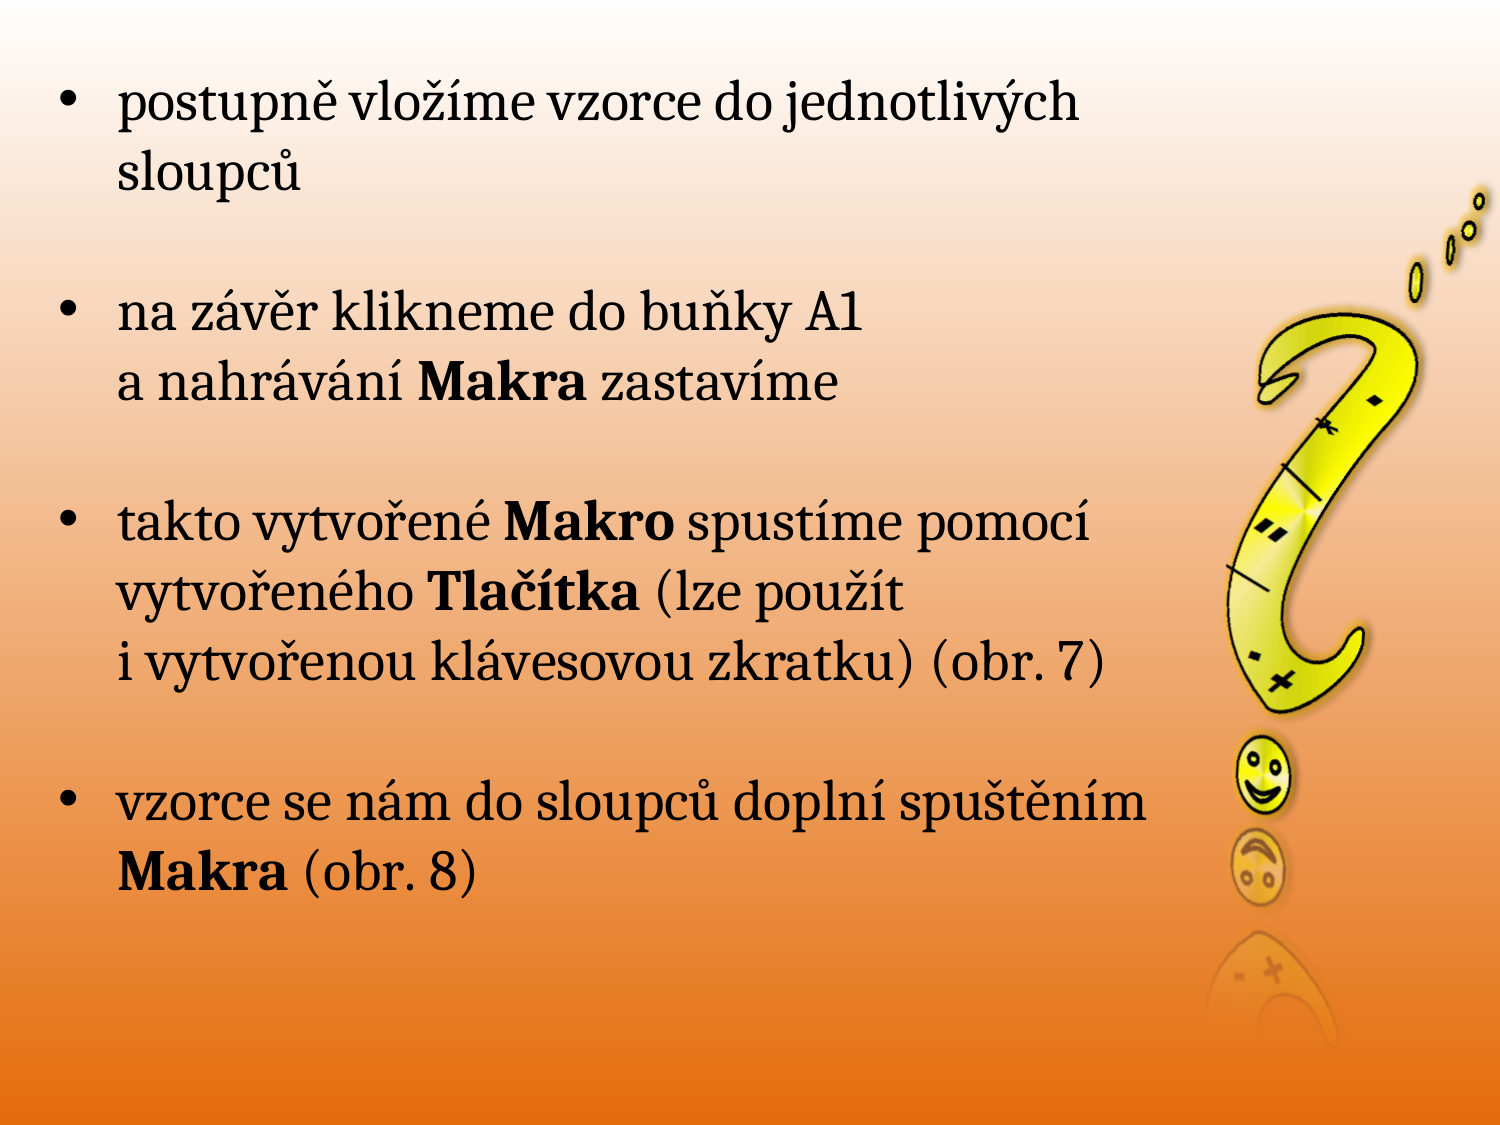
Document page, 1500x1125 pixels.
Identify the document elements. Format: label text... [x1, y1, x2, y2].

picture [1171, 160, 1500, 1125]
text_box postupně vložíme vzorce do jednotlivých sloupců na závěr klikneme do buňky A1 a nahrávání Makra zastavíme takto vytvořené Makro spustíme pomocí vytvořeného Tlačítka (lze použít i vytvořenou klávesovou zkratku) (obr. 7) vzorce se nám do sloupců doplní spuštěním Makra (obr. 8) [0, 54, 1223, 910]
